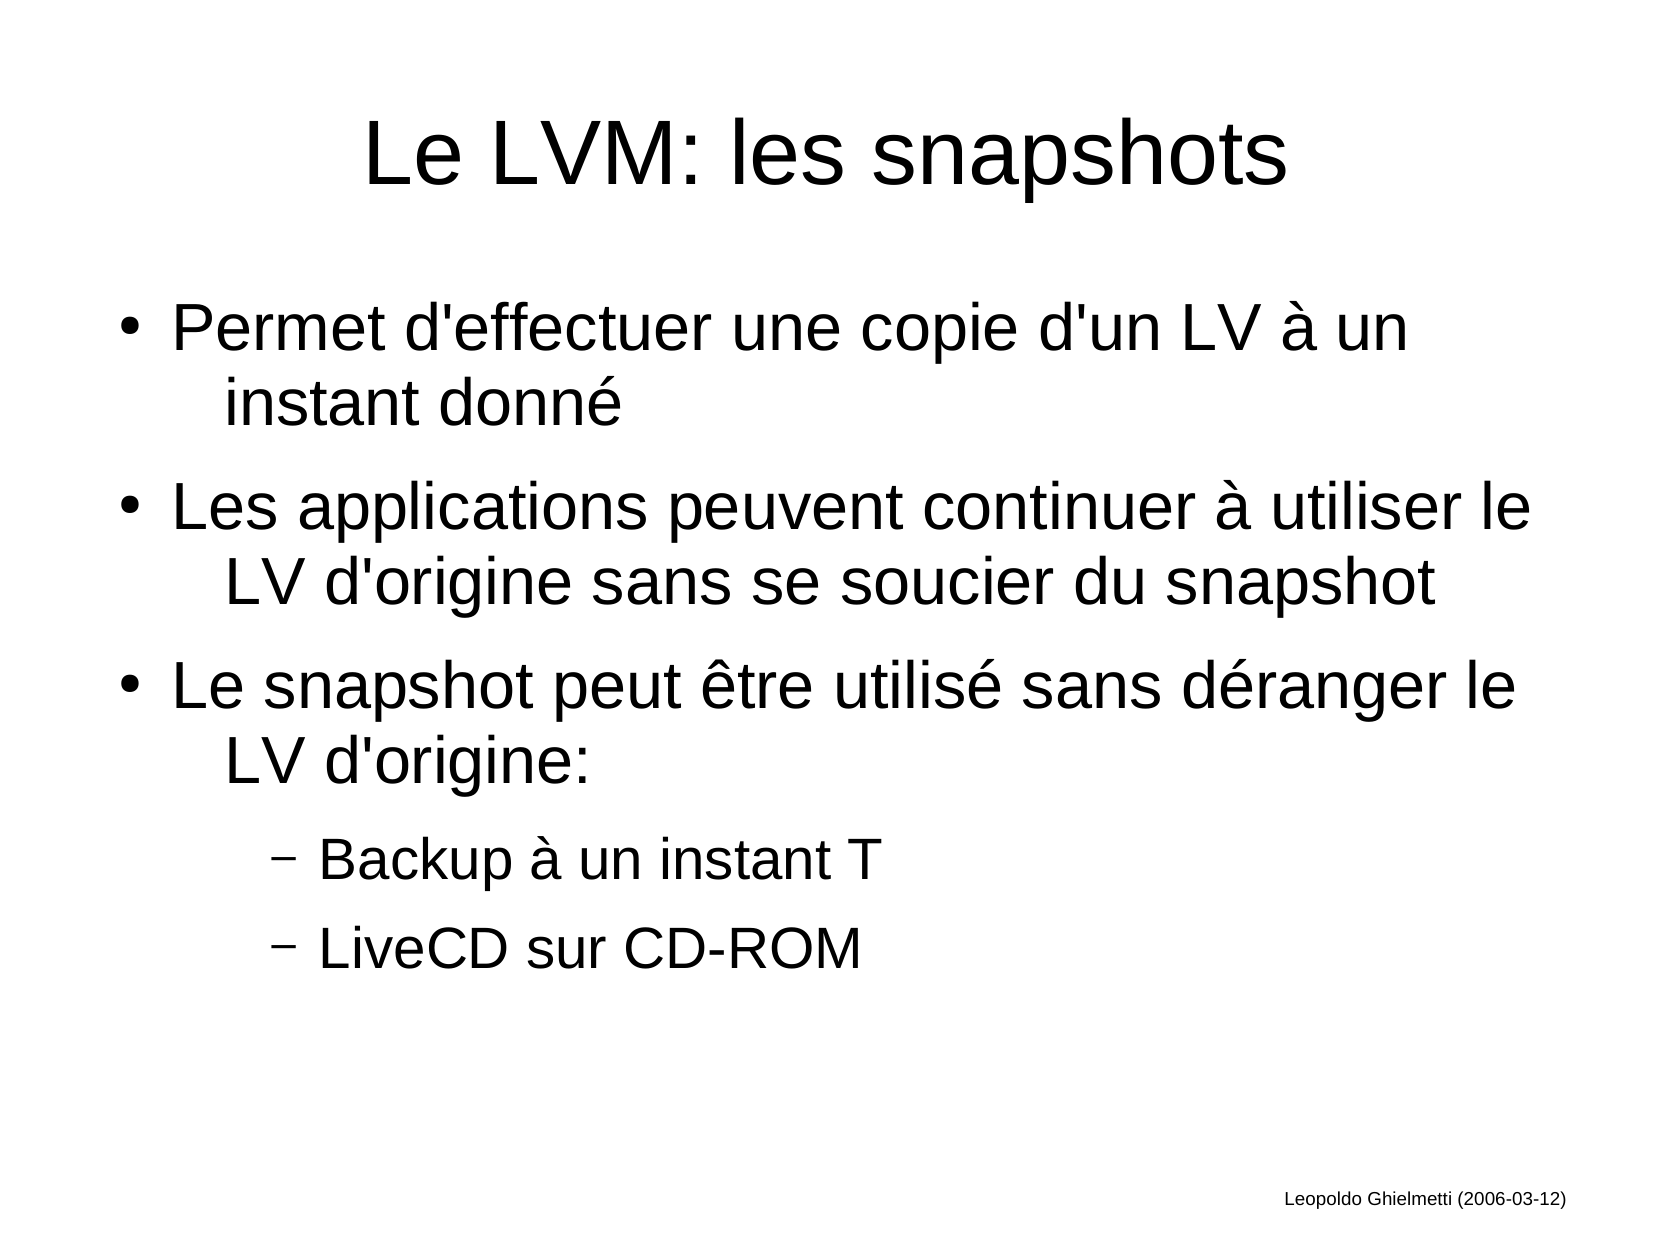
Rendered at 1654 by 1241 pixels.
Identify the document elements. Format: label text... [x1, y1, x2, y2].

title Le LVM: les snapshots [82, 49, 1571, 257]
list Permet d'effectuer une copie d'un LV à un instant donné Les applications peuvent continuer à utiliser le LV d'origine sans se soucier du snapshot Le snapshot peut être utilisé sans déranger le LV d'origine: Backup à un instant T LiveCD sur CD-ROM [82, 290, 1571, 1109]
text_box Leopoldo Ghielmetti (2006-03-12) [1269, 1181, 1595, 1217]
